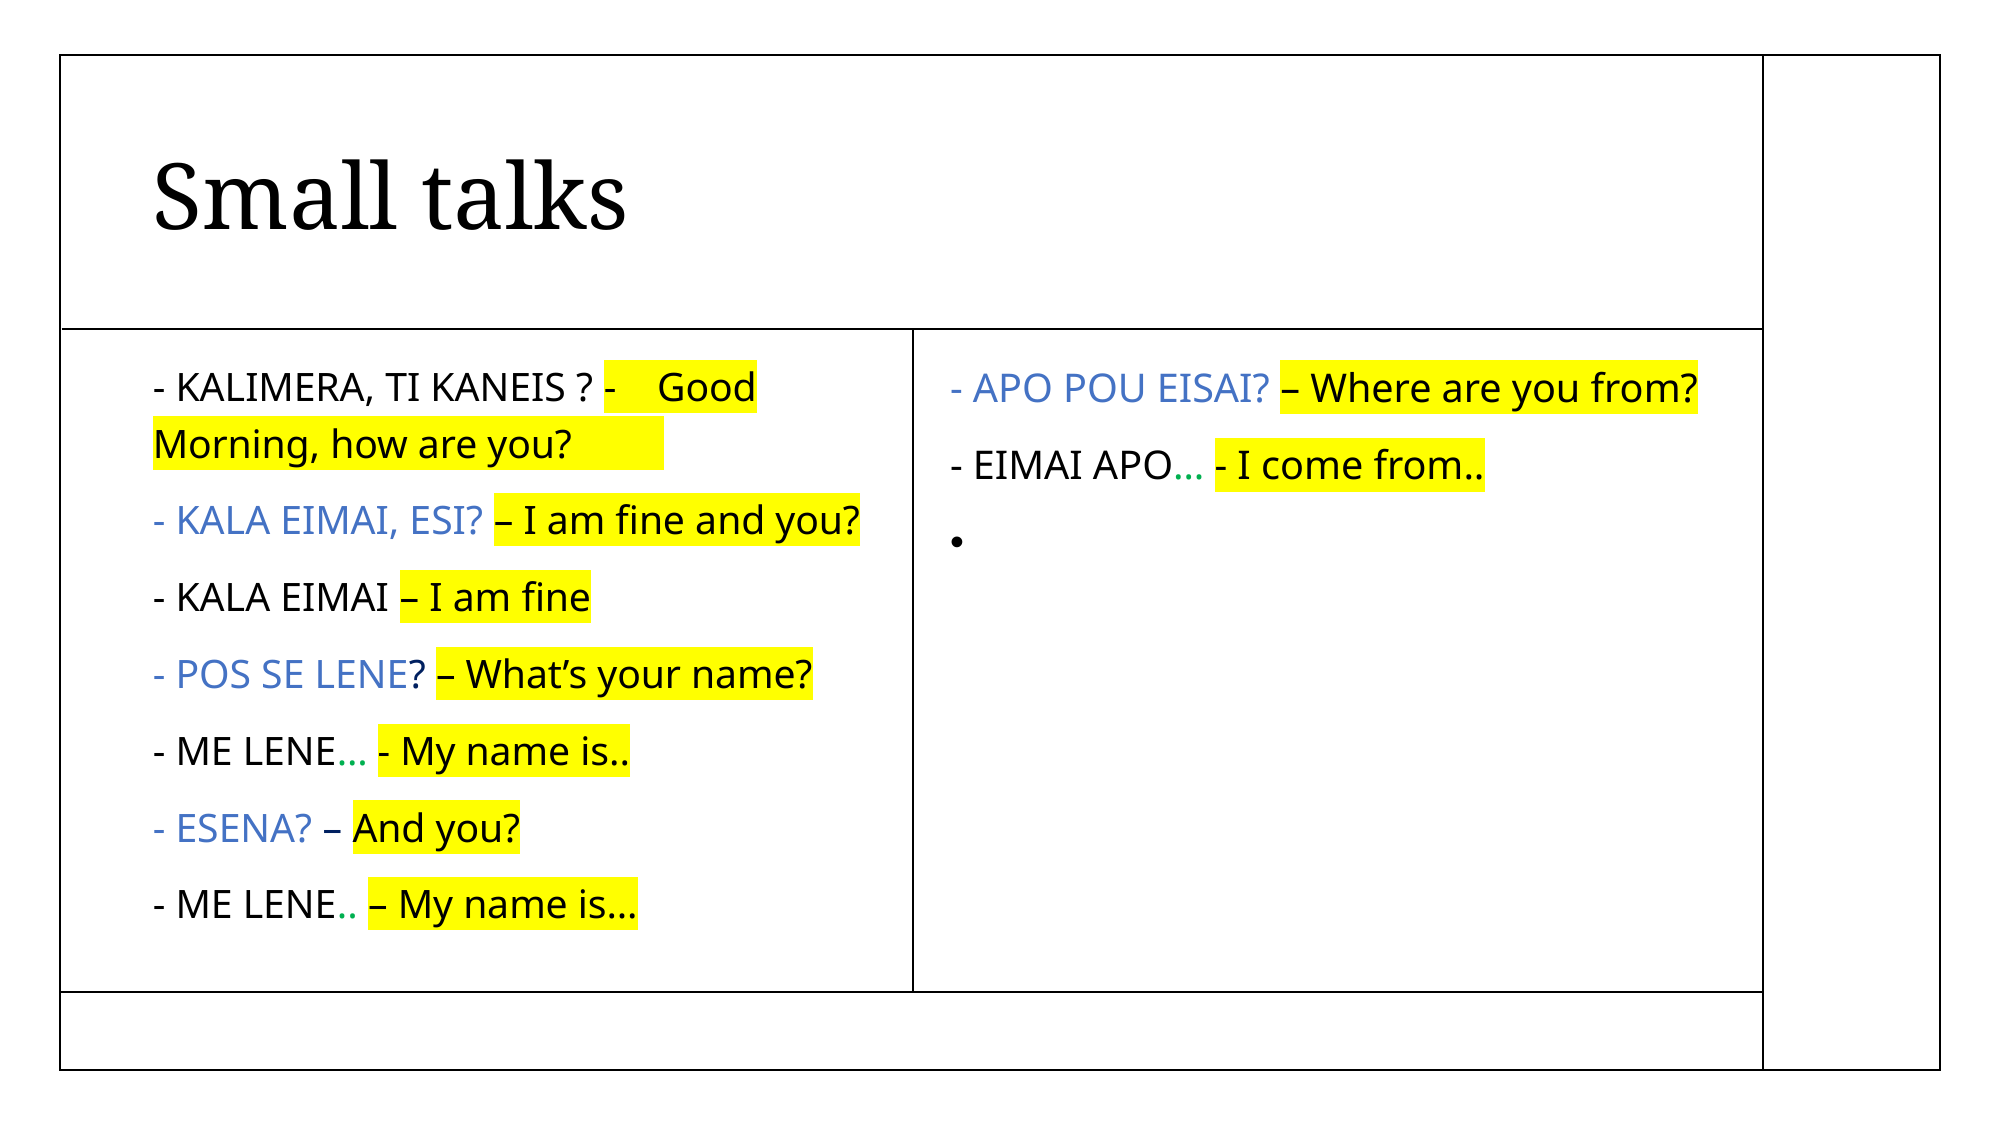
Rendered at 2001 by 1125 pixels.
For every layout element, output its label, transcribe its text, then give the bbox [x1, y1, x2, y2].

title Small talks [138, 90, 1727, 309]
list - KALIMERA, TI KANEIS ? - Good Morning, how are you? - KALA EIMAI, ESI? – I am fine and you? - KALA EIMAI – I am fine - POS SE LENE? – What’s your name? - ME LENE… - My name is.. - ESENA? – And you? - ME LENE.. – My name is… [138, 345, 878, 957]
list - APO POU EISAI? – Where are you from? - EIMAI APO… - I come from.. [934, 345, 1727, 957]
